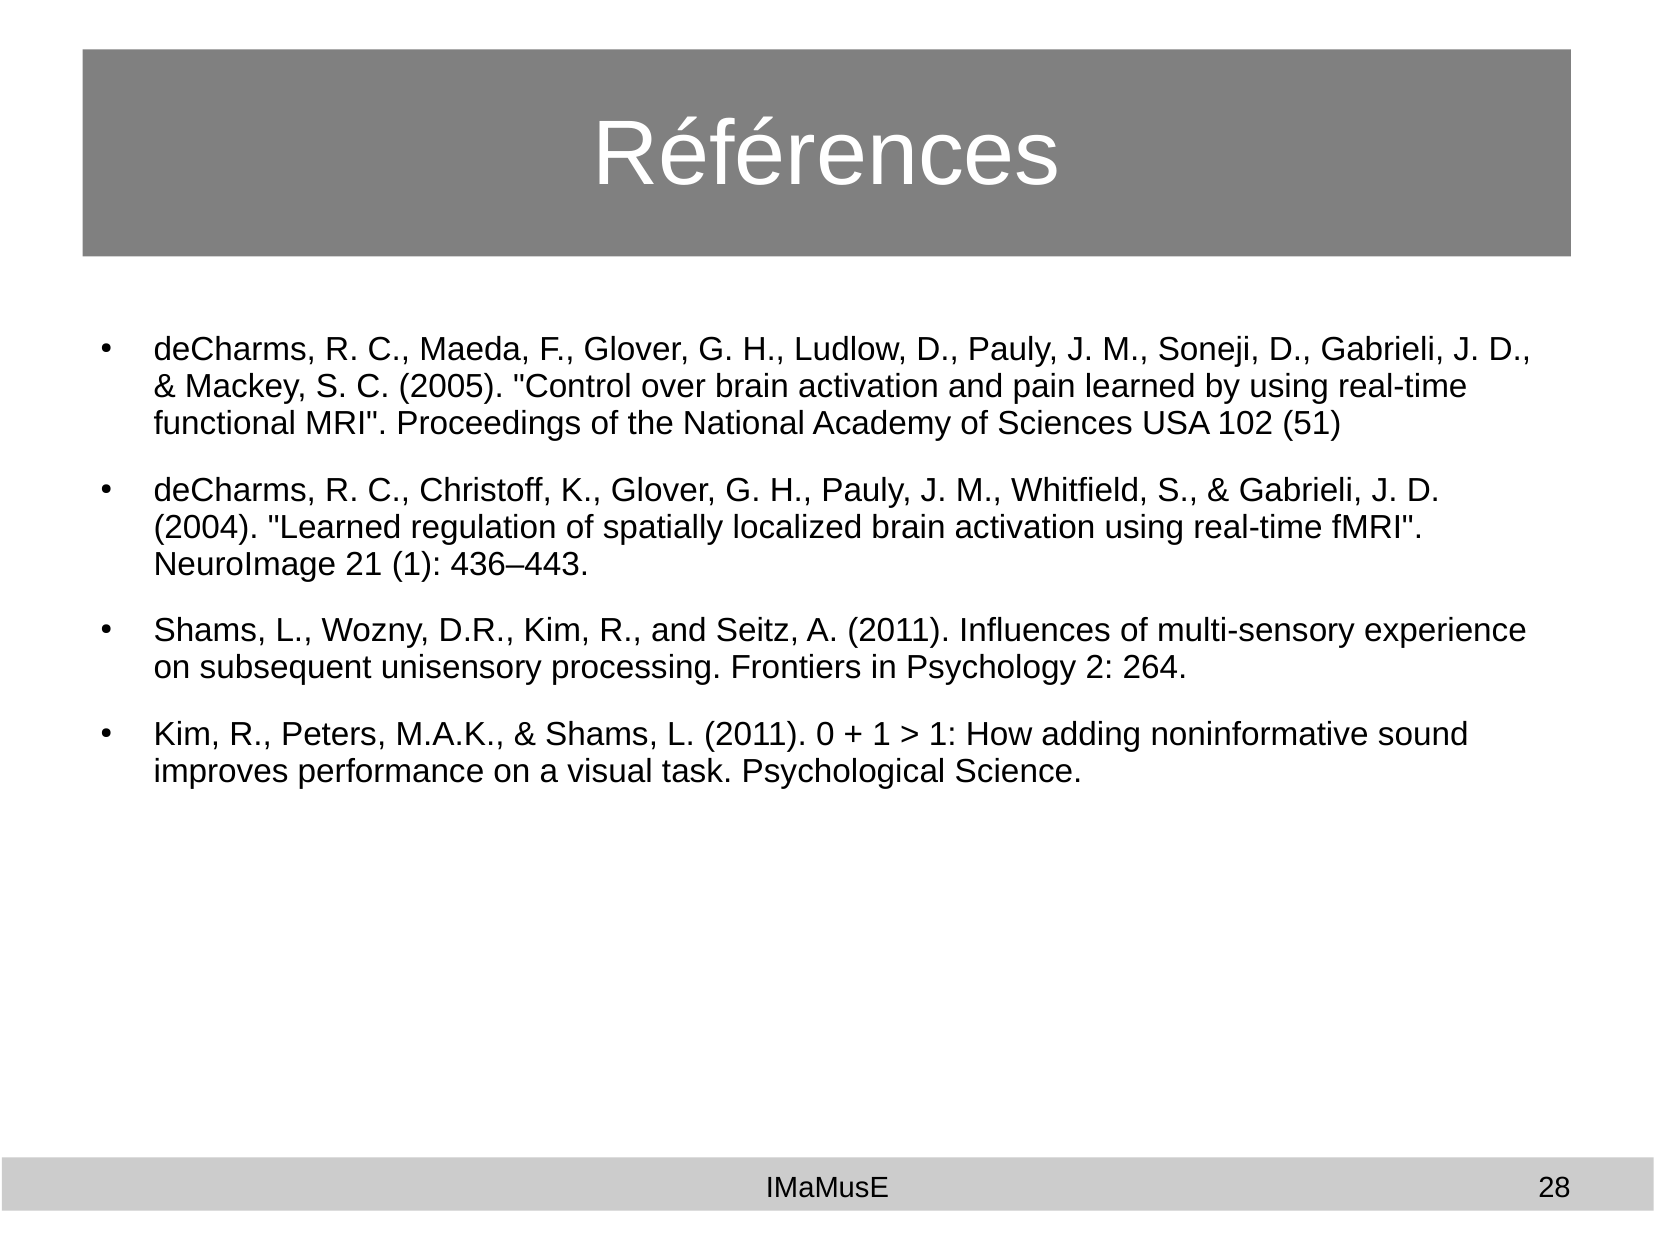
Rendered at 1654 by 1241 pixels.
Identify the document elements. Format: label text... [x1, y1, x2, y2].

list deCharms, R. C., Maeda, F., Glover, G. H., Ludlow, D., Pauly, J. M., Soneji, D., Gabrieli, J. D., & Mackey, S. C. (2005). "Control over brain activation and pain learned by using real-time functional MRI". Proceedings of the National Academy of Sciences USA 102 (51) deCharms, R. C., Christoff, K., Glover, G. H., Pauly, J. M., Whitfield, S., & Gabrieli, J. D. (2004). "Learned regulation of spatially localized brain activation using real-time fMRI". NeuroImage 21 (1): 436–443. Shams, L., Wozny, D.R., Kim, R., and Seitz, A. (2011). Influences of multi-sensory experience on subsequent unisensory processing. Frontiers in Psychology 2: 264. Kim, R., Peters, M.A.K., & Shams, L. (2011). 0 + 1 > 1: How adding noninformative sound improves performance on a visual task. Psychological Science. [82, 330, 1538, 1010]
title Références [82, 49, 1571, 257]
